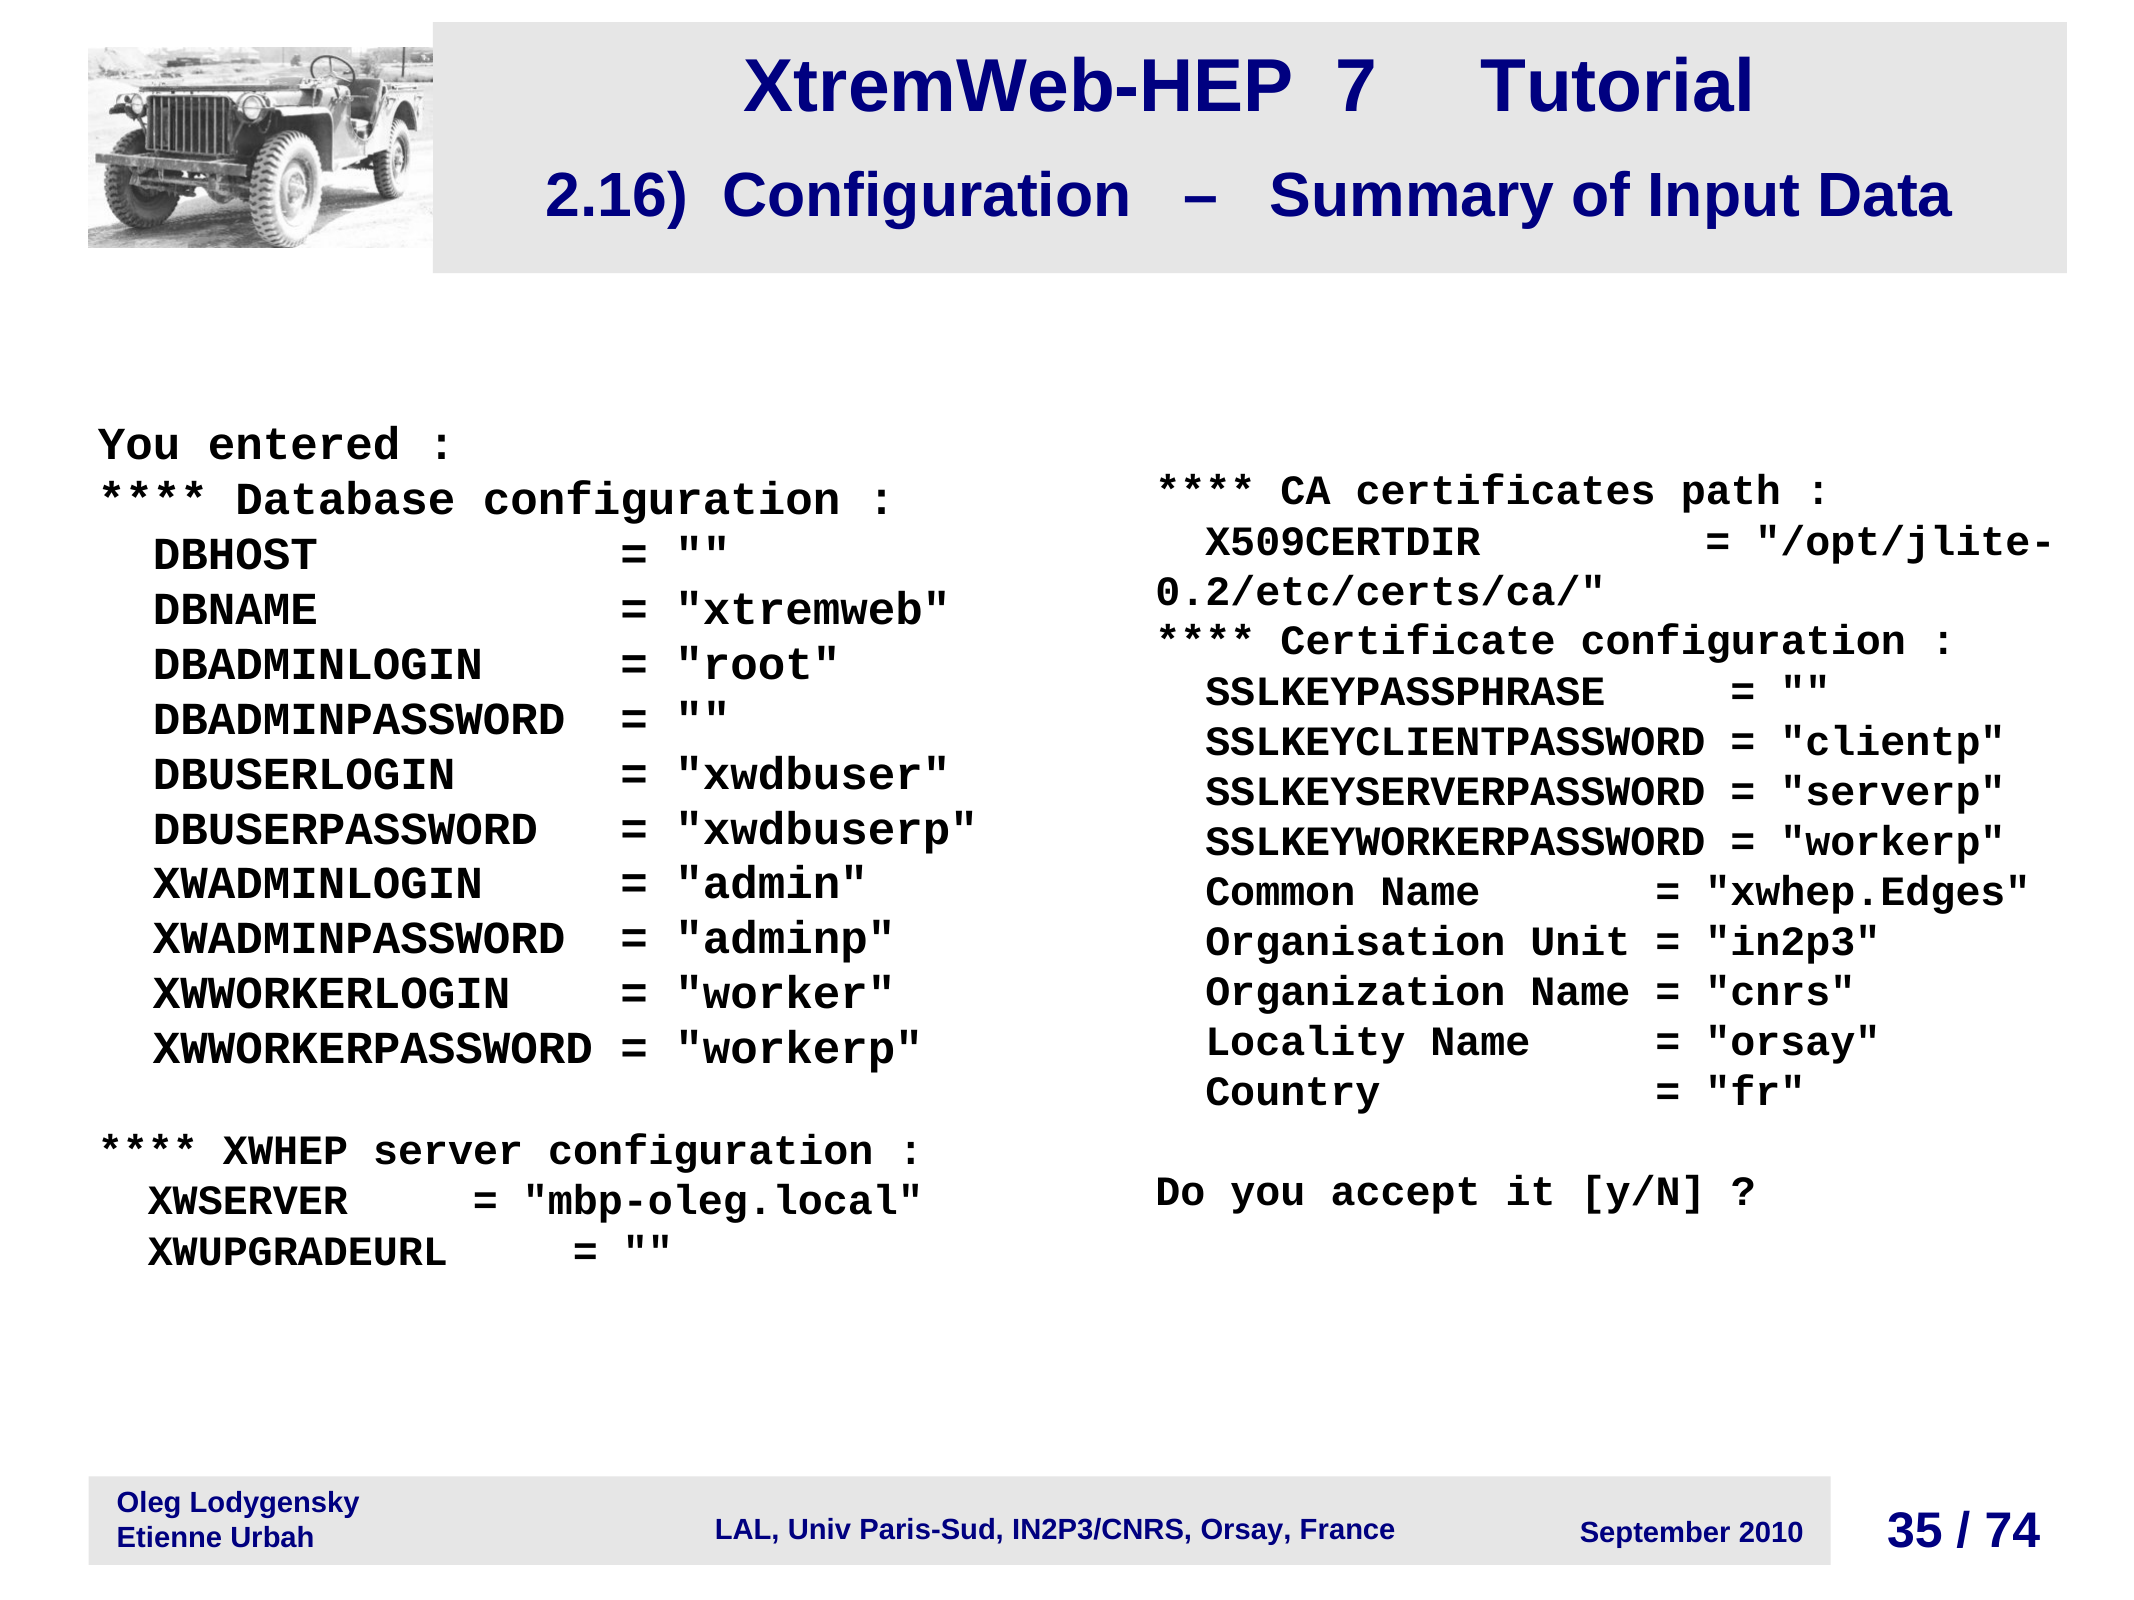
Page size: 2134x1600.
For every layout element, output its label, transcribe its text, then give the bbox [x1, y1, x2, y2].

picture [88, 47, 433, 248]
text_box **** CA certificates path : X509CERTDIR = "/opt/jlite-0.2/etc/certs/ca/" **** Certificate configuration : SSLKEYPASSPHRASE = "" SSLKEYCLIENTPASSWORD = "clientp" SSLKEYSERVERPASSWORD = "serverp" SSLKEYWORKERPASSWORD = "workerp" Common Name = "xwhep.Edges" Organisation Unit = "in2p3" Organization Name = "cnrs" Locality Name = "orsay" Country = "fr" Do you accept it [y/N] ? [1146, 413, 2067, 1460]
text_box You entered : **** Database configuration : DBHOST = "" DBNAME = "xtremweb" DBADMINLOGIN = "root" DBADMINPASSWORD = "" DBUSERLOGIN = "xwdbuser" DBUSERPASSWORD = "xwdbuserp" XWADMINLOGIN = "admin" XWADMINPASSWORD = "adminp" XWWORKERLOGIN = "worker" XWWORKERPASSWORD = "workerp" **** XWHEP server configuration : XWSERVER = "mbp-oleg.local" XWUPGRADEURL = "" [88, 413, 1010, 1329]
title 2.16) Configuration – Summary of Input Data [442, 118, 2067, 266]
